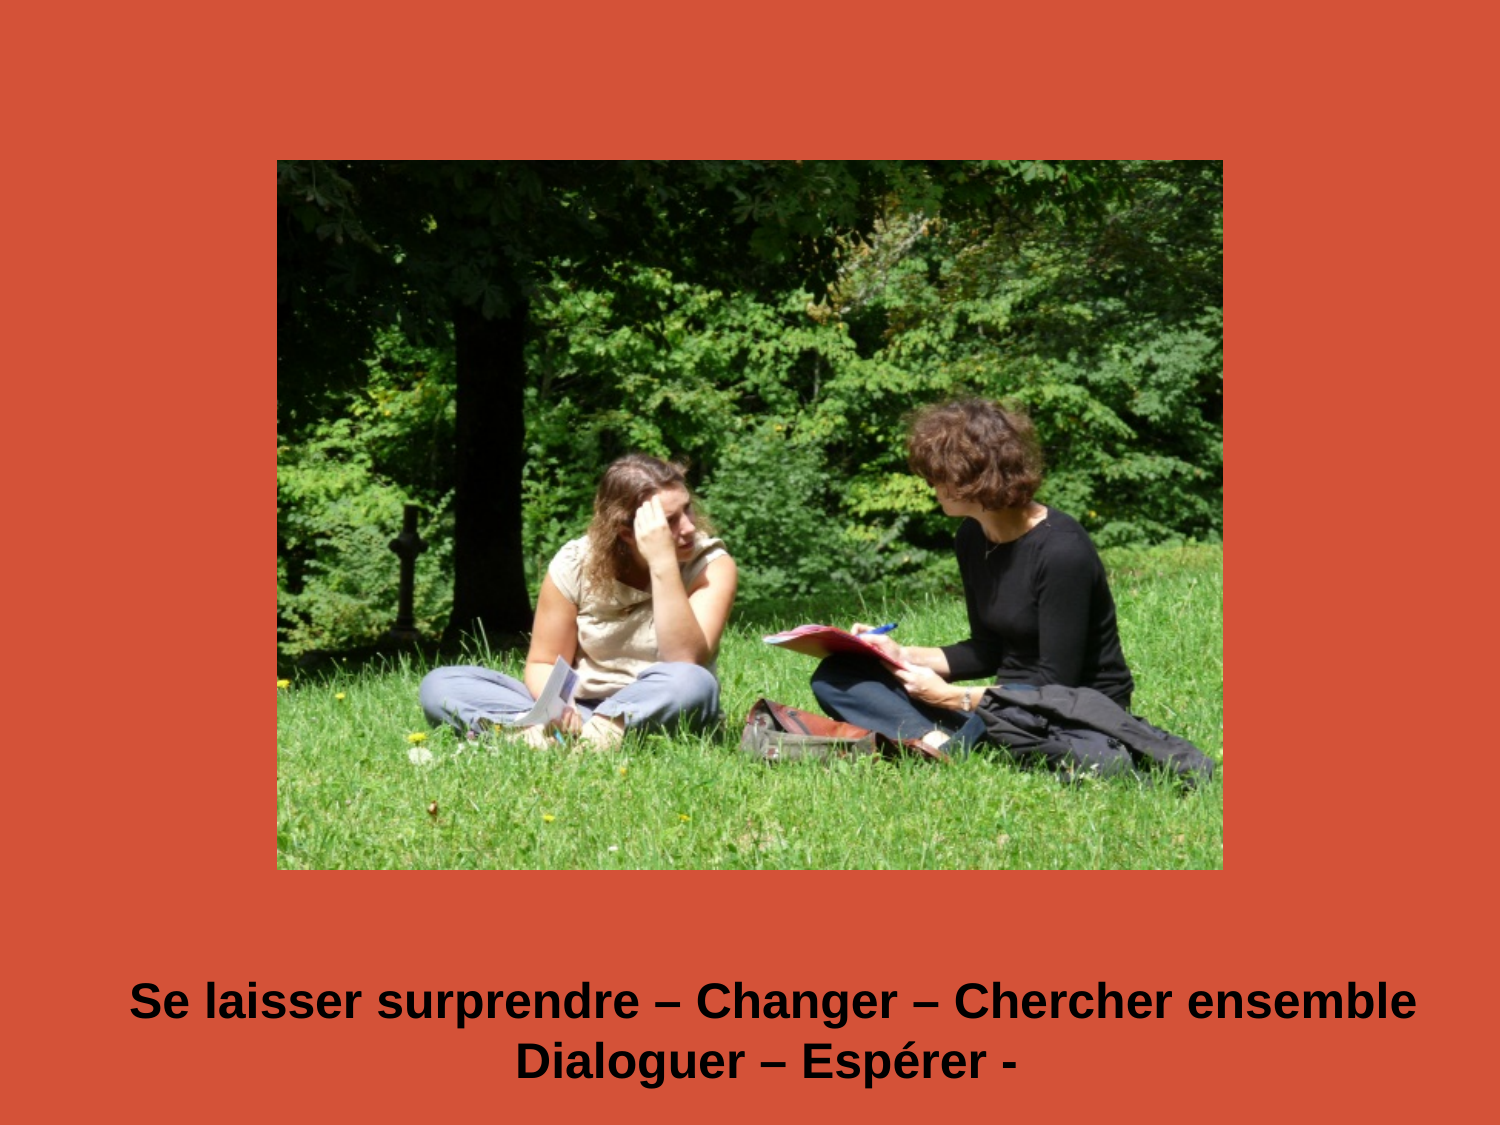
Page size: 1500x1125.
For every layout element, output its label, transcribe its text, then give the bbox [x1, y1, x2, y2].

text_box Se laisser surprendre – Changer – Chercher ensemble Dialoguer – Espérer - [88, 960, 1459, 1097]
picture [277, 160, 1223, 870]
